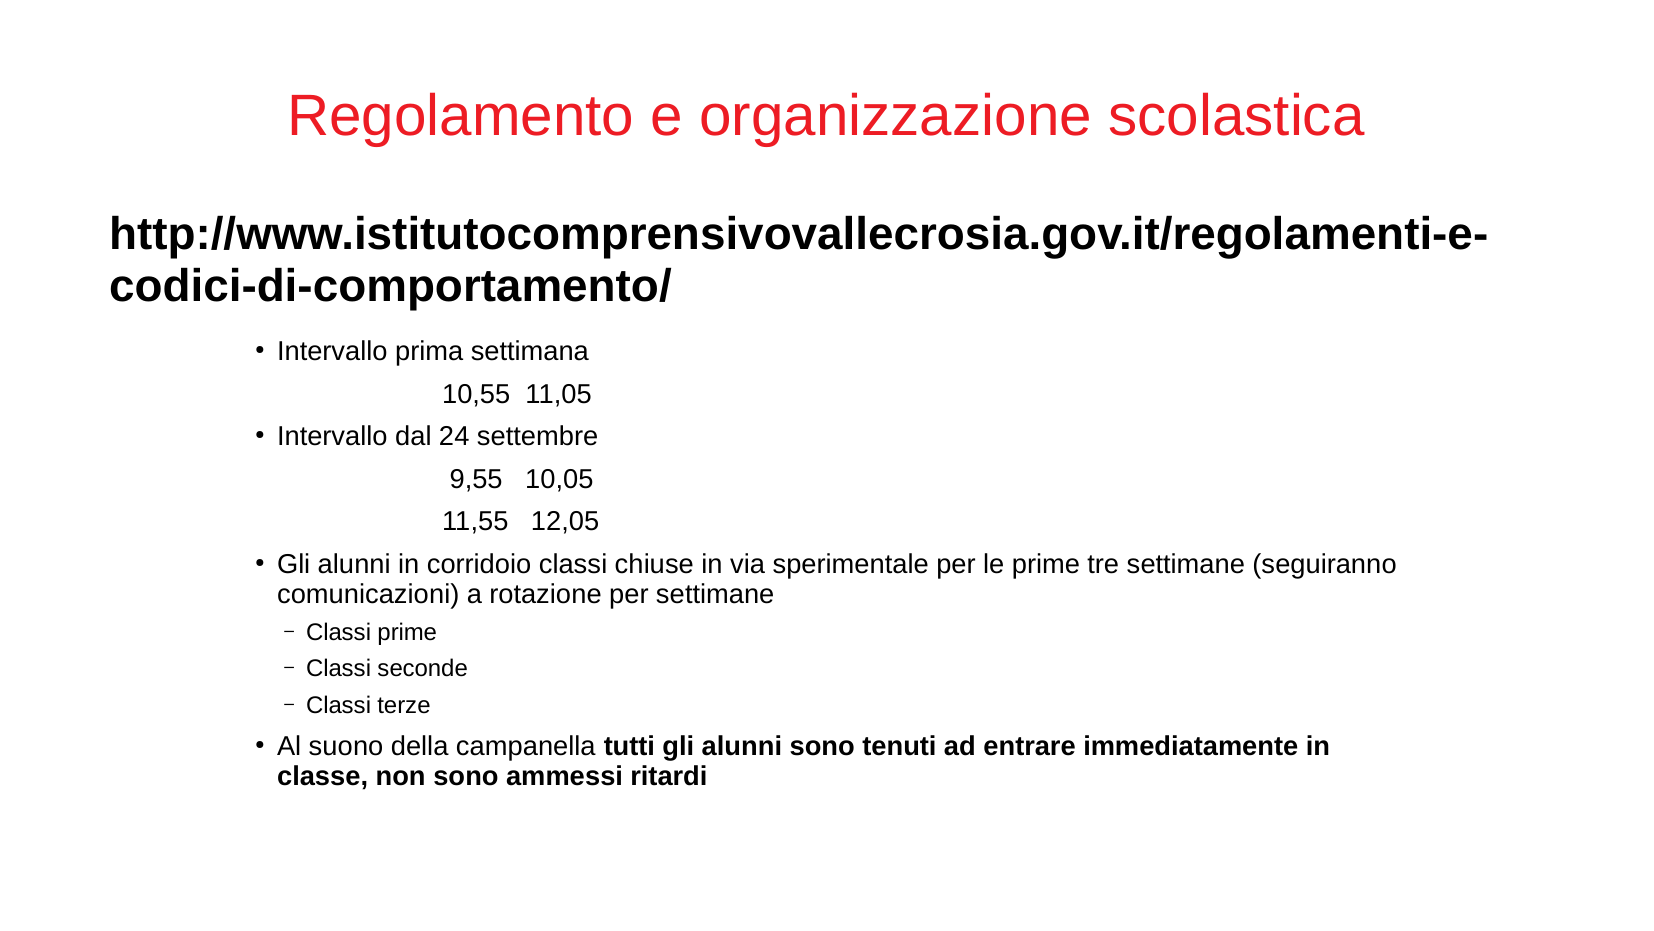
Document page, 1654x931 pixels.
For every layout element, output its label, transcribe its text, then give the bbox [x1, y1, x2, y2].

list Intervallo prima settimana 10,55 11,05 Intervallo dal 24 settembre 9,55 10,05 11,55 12,05 Gli alunni in corridoio classi chiuse in via sperimentale per le prime tre settimane (seguiranno comunicazioni) a rotazione per settimane Classi prime Classi seconde Classi terze Al suono della campanella tutti gli alunni sono tenuti ad entrare immediatamente in classe, non sono ammessi ritardi [248, 335, 1430, 804]
title Regolamento e organizzazione scolastica [82, 37, 1571, 193]
text_box http://www.istitutocomprensivovallecrosia.gov.it/regolamenti-e-codici-di-comportamento/ [94, 200, 1607, 331]
